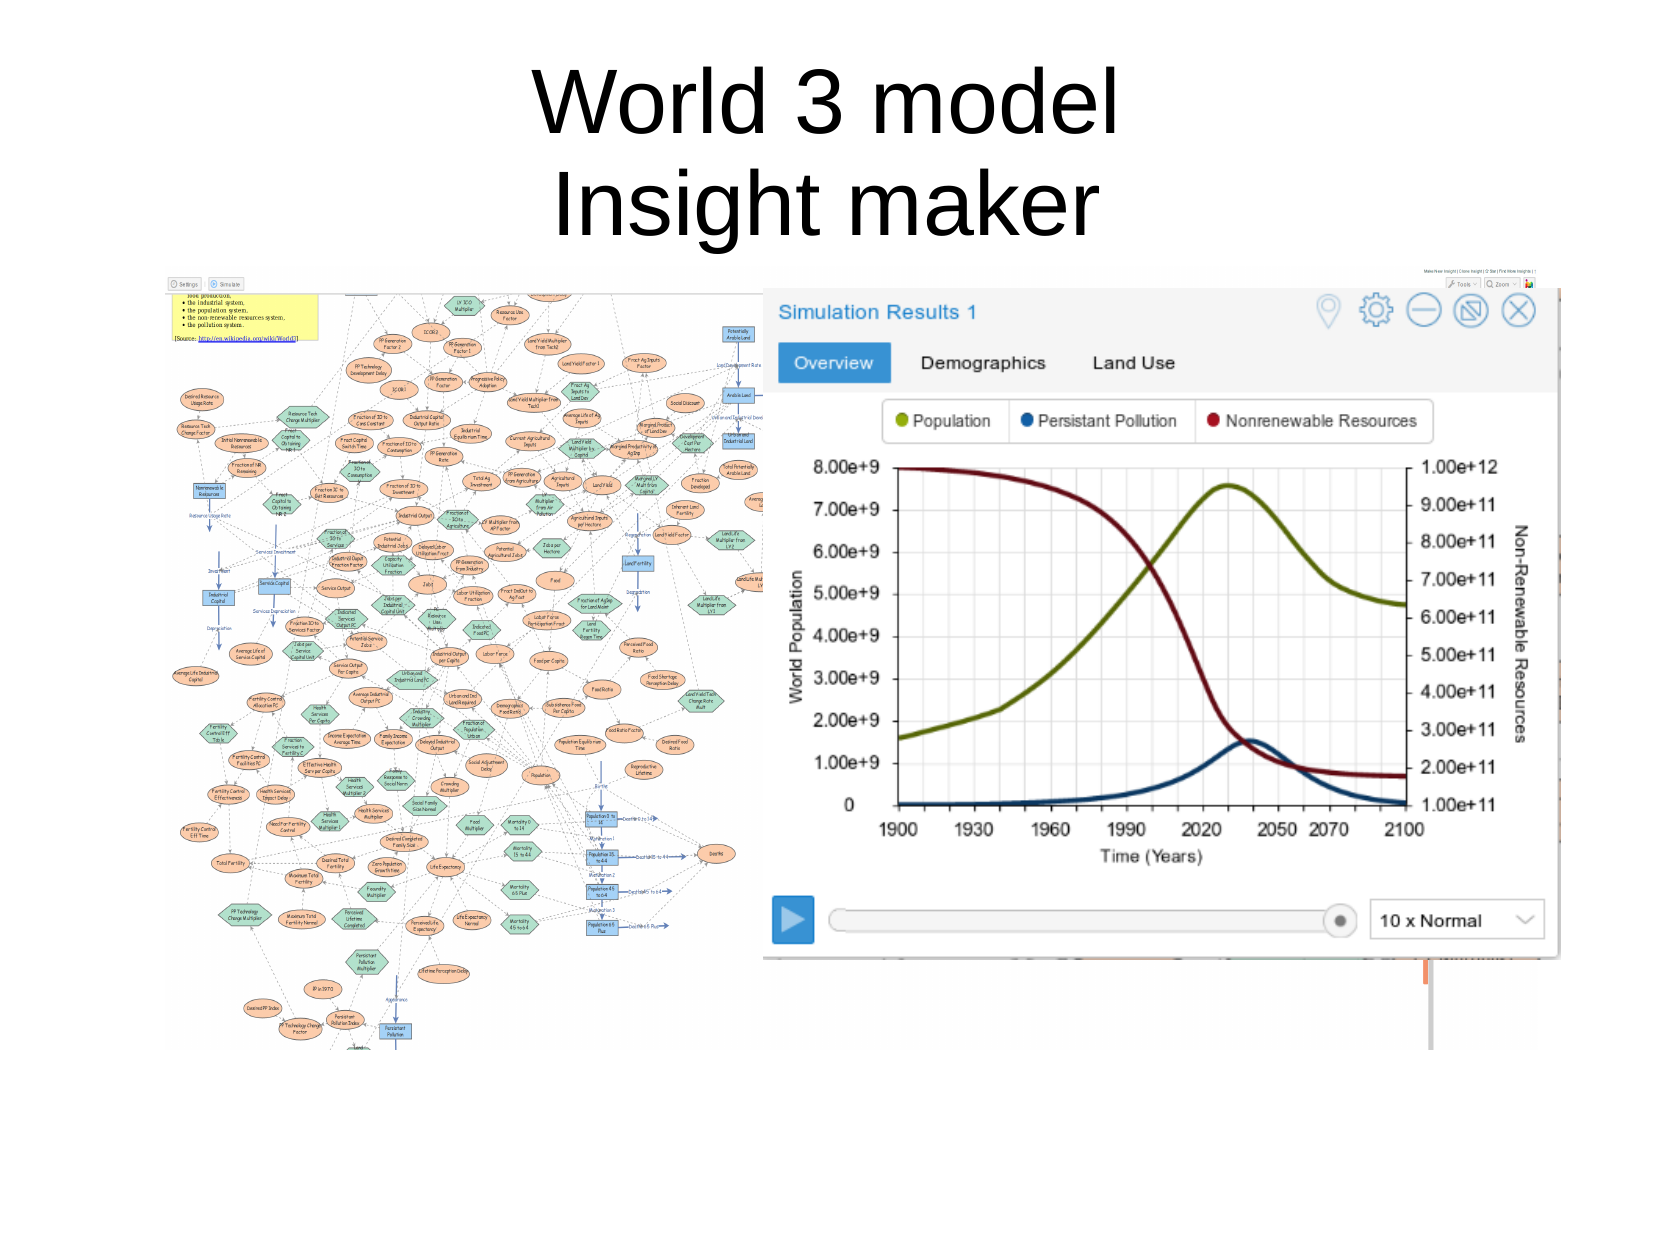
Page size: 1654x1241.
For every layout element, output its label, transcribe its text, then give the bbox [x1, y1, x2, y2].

picture [165, 266, 1561, 1051]
title World 3 model Insight maker [82, 49, 1571, 257]
